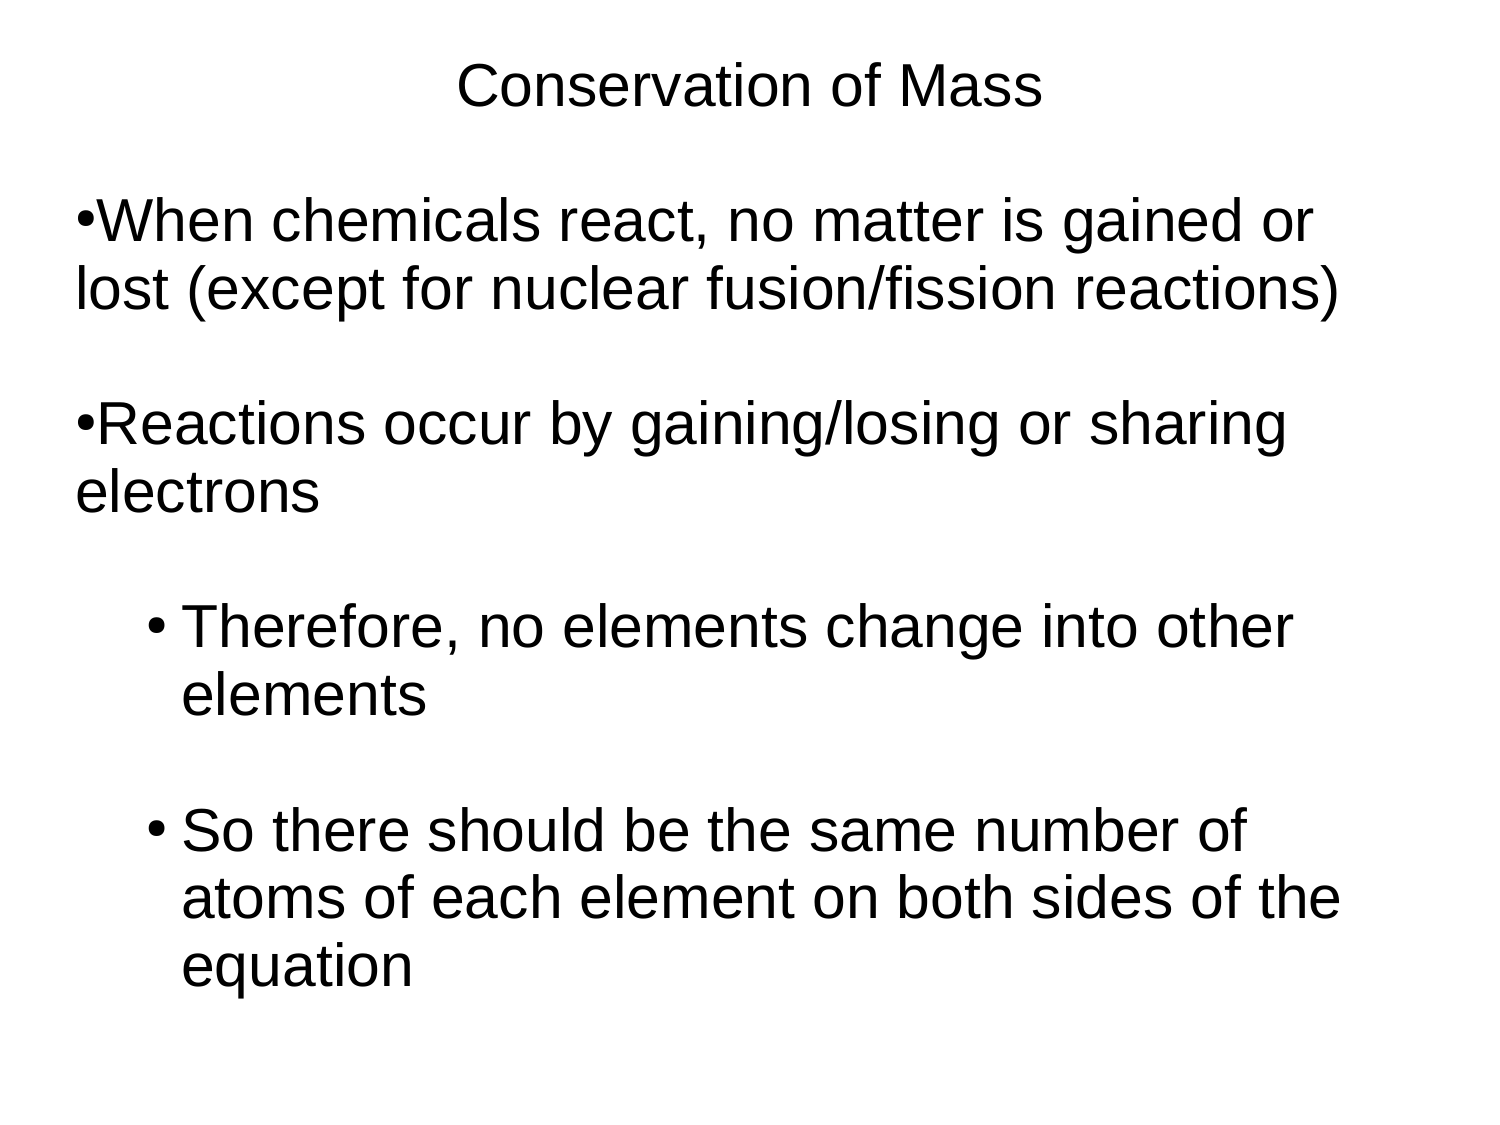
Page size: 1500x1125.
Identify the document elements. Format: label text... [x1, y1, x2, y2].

subtitle Conservation of Mass When chemicals react, no matter is gained or lost (except for nuclear fusion/fission reactions) Reactions occur by gaining/losing or sharing electrons Therefore, no elements change into other elements So there should be the same number of atoms of each element on both sides of the equation [75, 44, 1425, 1006]
